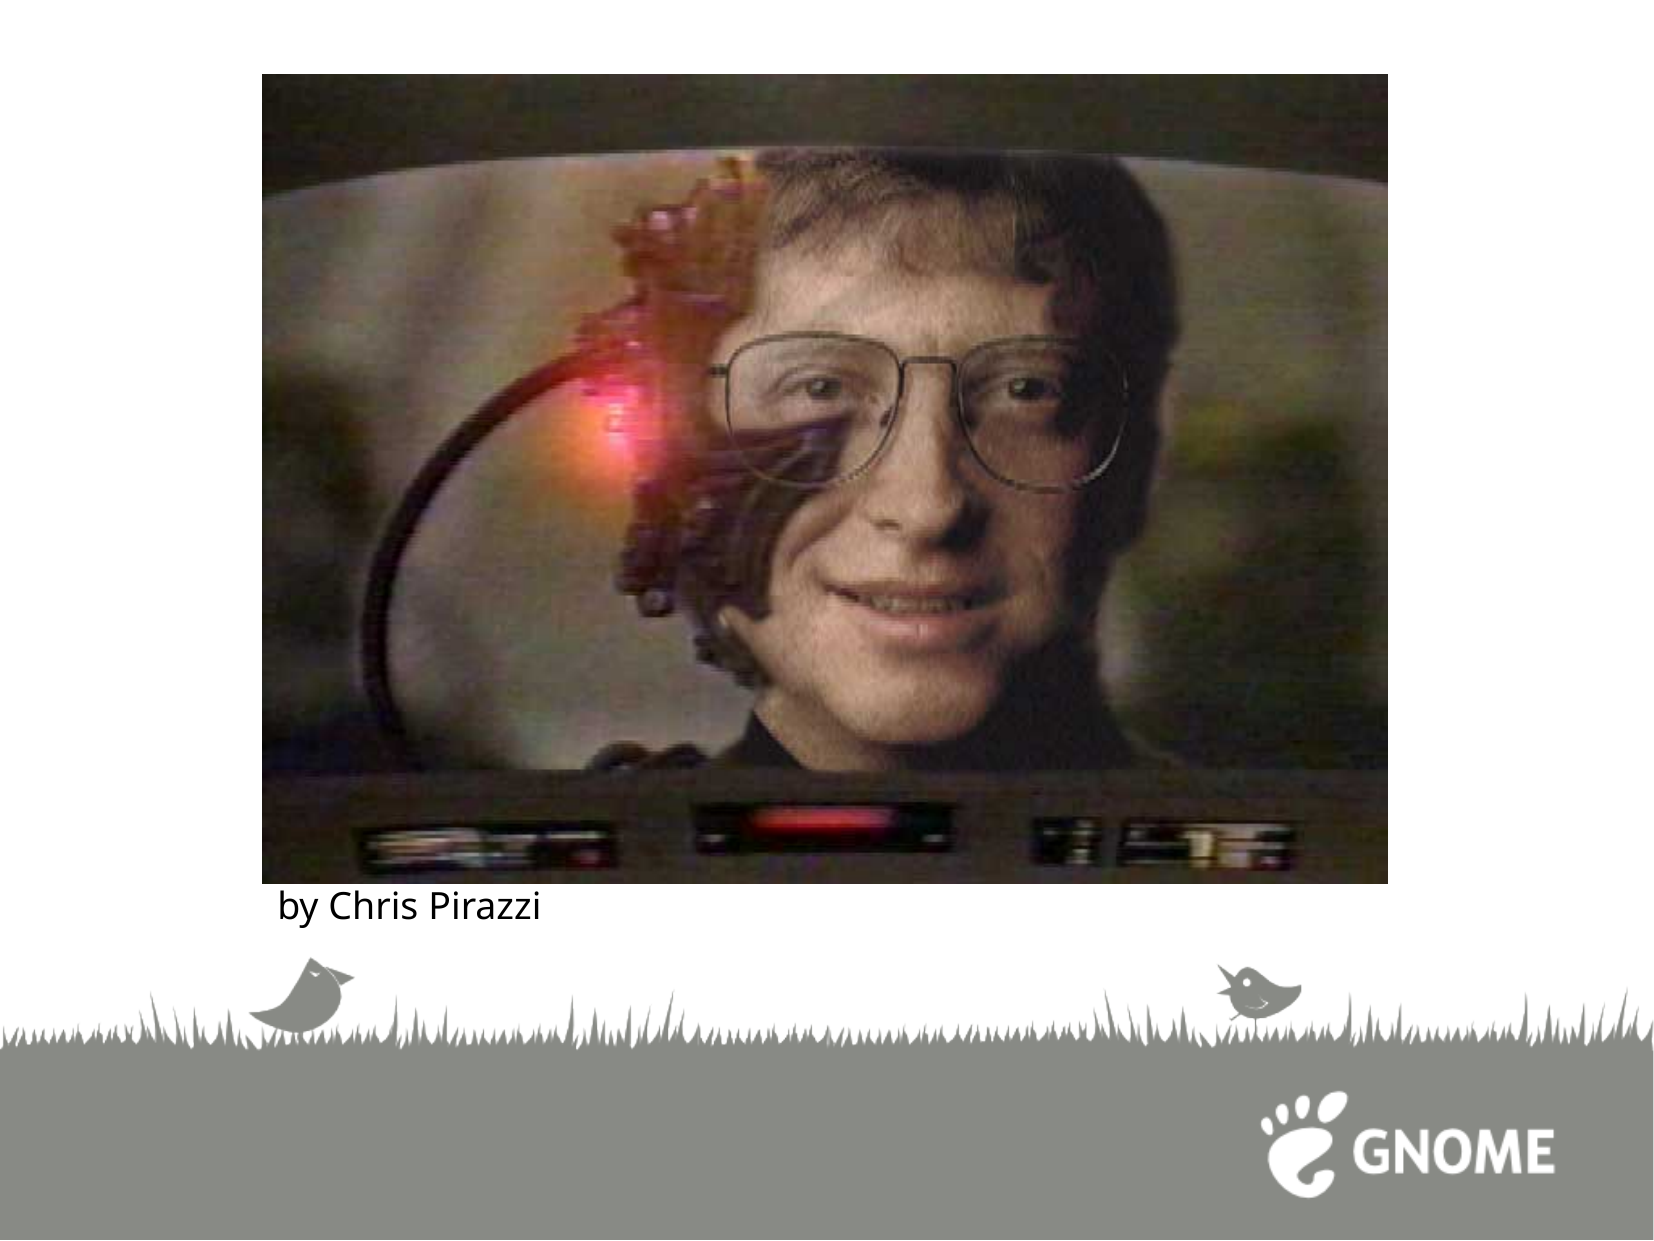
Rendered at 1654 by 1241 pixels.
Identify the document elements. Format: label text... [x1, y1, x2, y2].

picture [0, 0, 1654, 1241]
text_box by Chris Pirazzi [262, 872, 925, 938]
